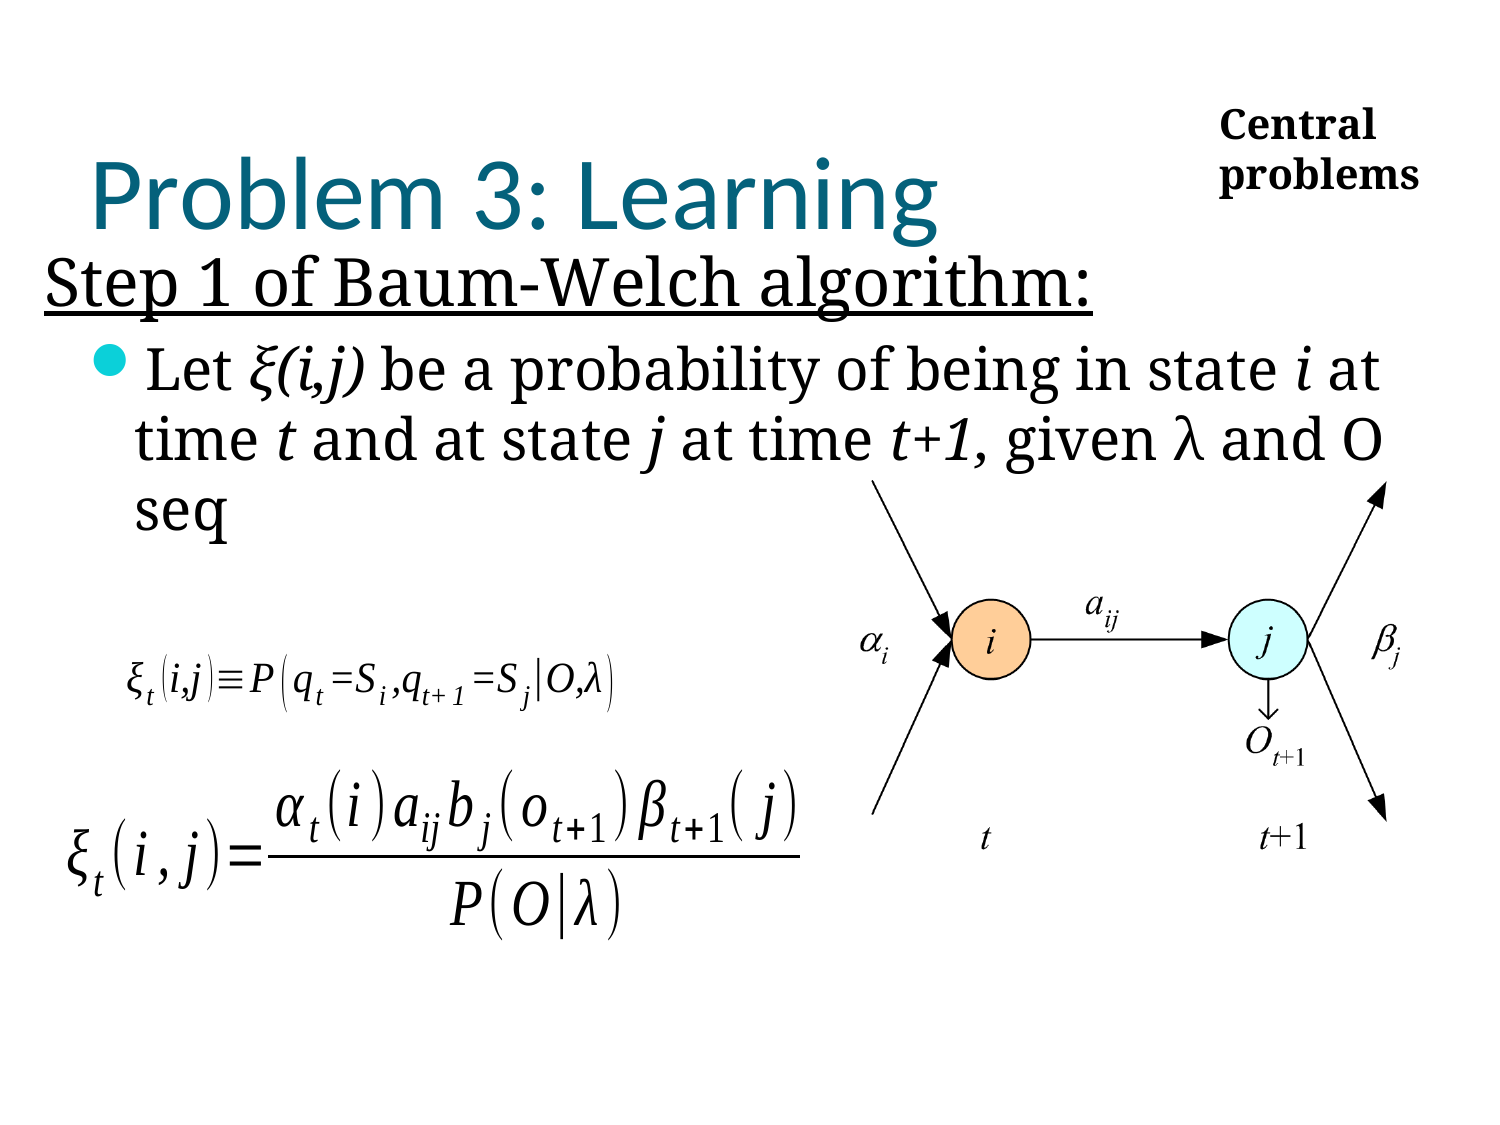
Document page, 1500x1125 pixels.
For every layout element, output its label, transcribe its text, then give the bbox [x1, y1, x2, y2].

title Problem 3: Learning [75, 75, 1426, 301]
text_box Central problems [1204, 90, 1435, 206]
chart [115, 651, 625, 715]
list Let ξ(i,j) be a probability of being in state i at time t and at state j at time t+1, given λ and O seq [75, 324, 1447, 963]
text_box Step 1 of Baum-Welch algorithm: [29, 231, 1118, 328]
picture [856, 479, 1400, 877]
chart [52, 764, 823, 944]
